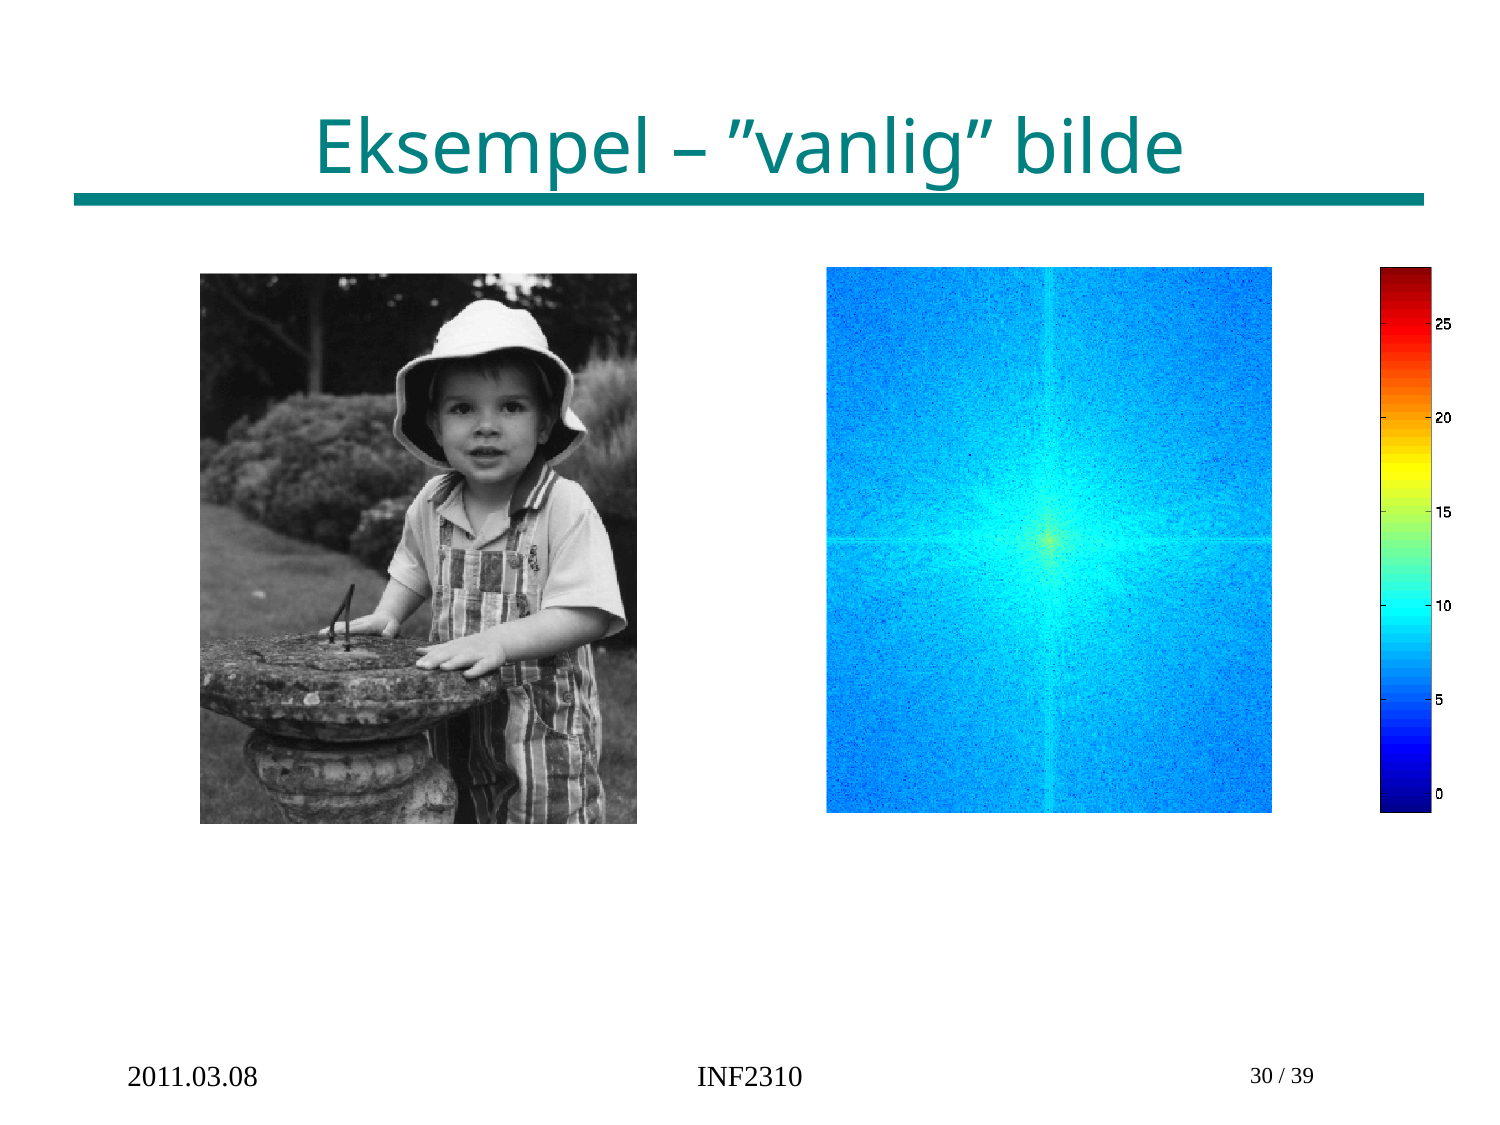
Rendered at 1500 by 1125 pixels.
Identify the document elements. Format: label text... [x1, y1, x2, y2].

picture [0, 216, 1500, 898]
title Eksempel – ”vanlig” bilde [112, 62, 1388, 222]
text_box INF2310 [512, 1049, 988, 1101]
